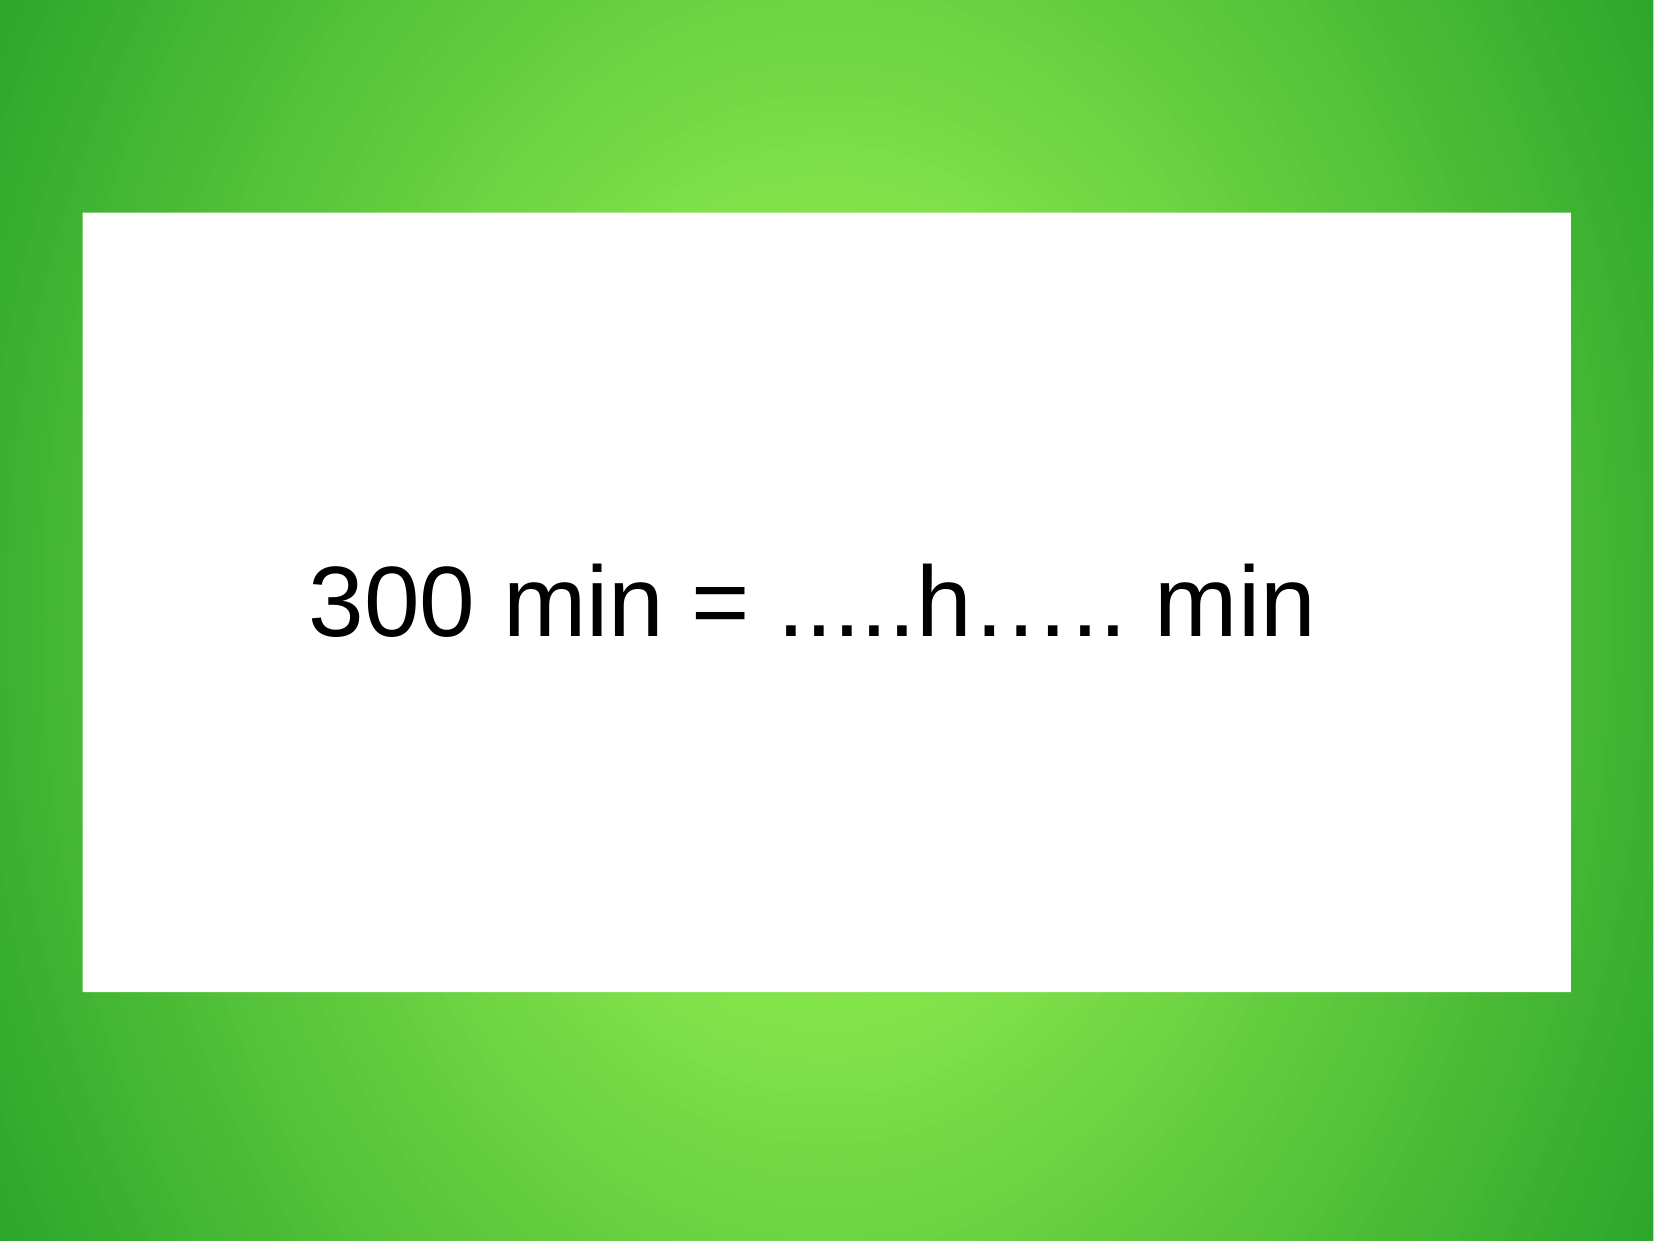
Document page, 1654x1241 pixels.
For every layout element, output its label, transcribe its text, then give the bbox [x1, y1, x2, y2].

subtitle 300 min = .....h….. min [82, 212, 1571, 993]
picture [0, 0, 1654, 1241]
